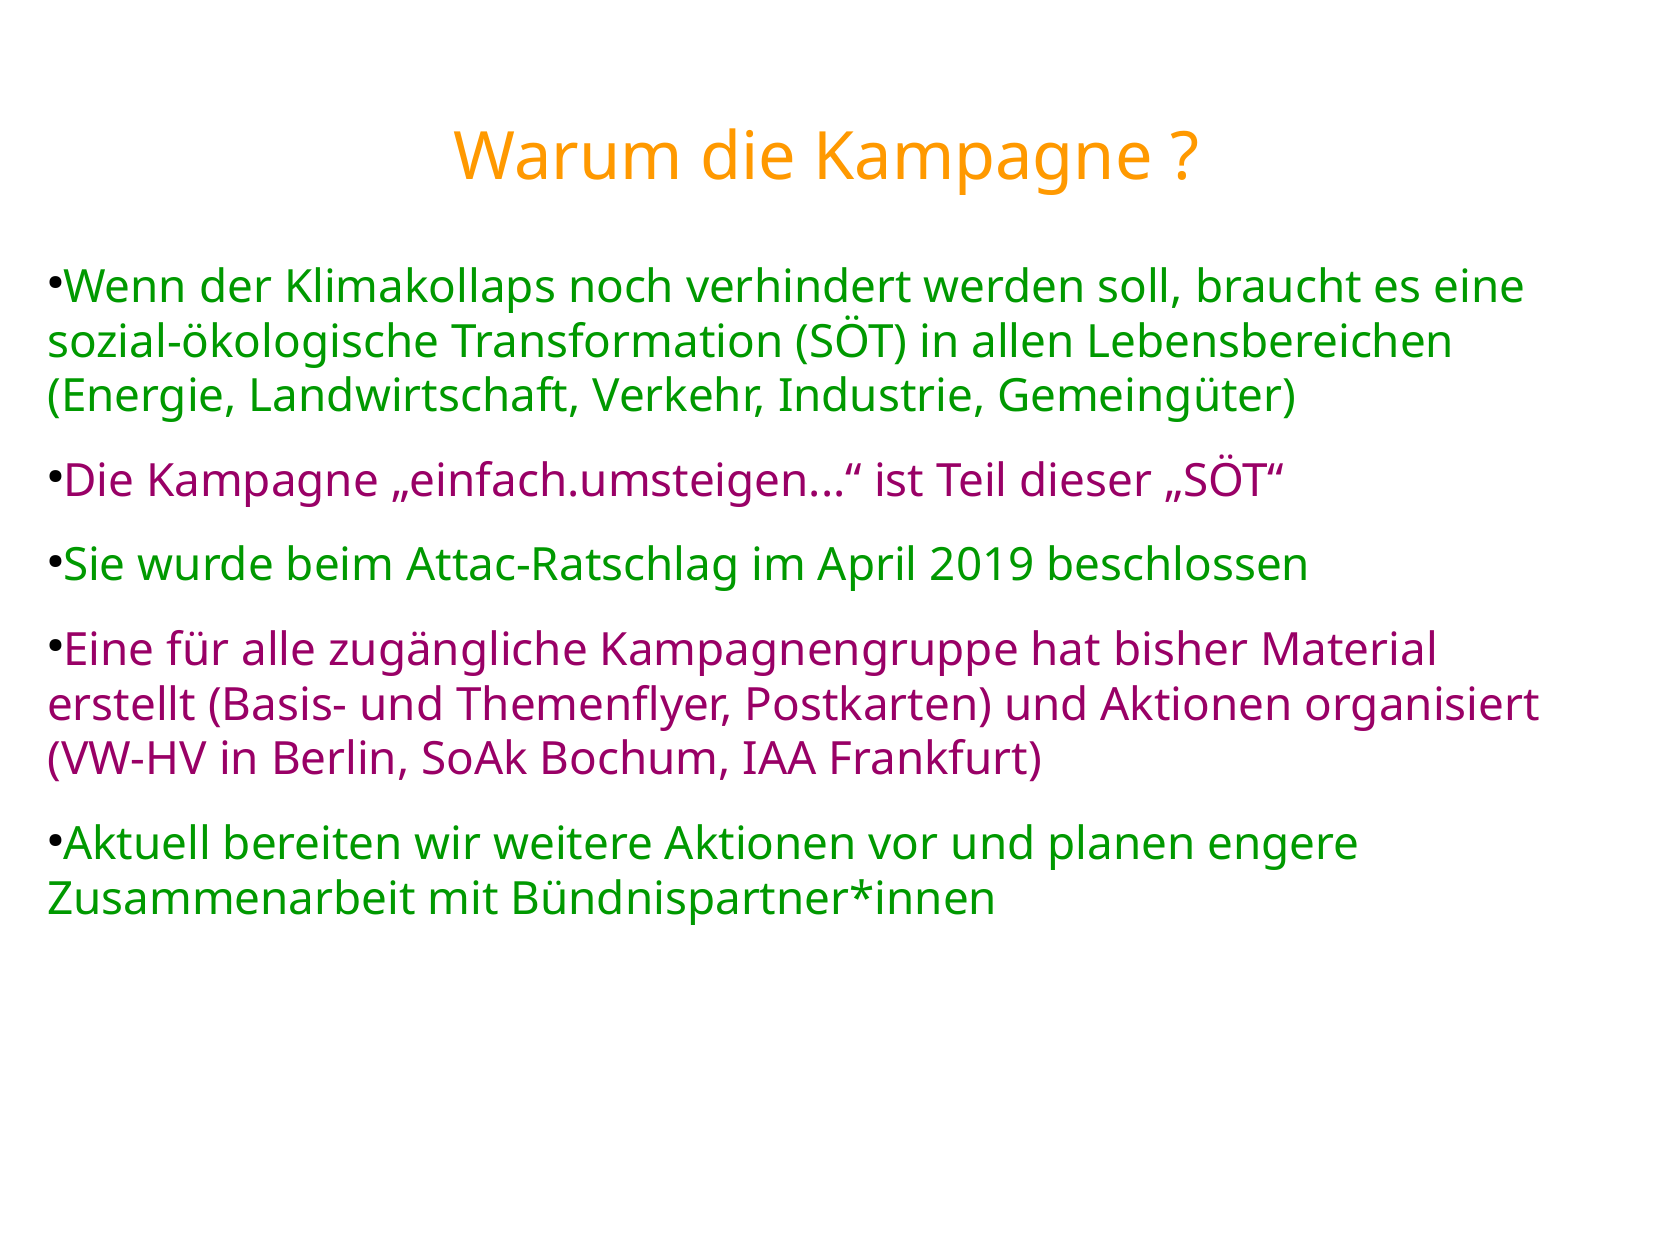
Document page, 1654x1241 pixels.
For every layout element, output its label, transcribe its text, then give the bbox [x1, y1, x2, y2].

list Wenn der Klimakollaps noch verhindert werden soll, braucht es eine sozial-ökologische Transformation (SÖT) in allen Lebensbereichen (Energie, Landwirtschaft, Verkehr, Industrie, Gemeingüter) Die Kampagne „einfach.umsteigen...“ ist Teil dieser „SÖT“ Sie wurde beim Attac-Ratschlag im April 2019 beschlossen Eine für alle zugängliche Kampagnengruppe hat bisher Material erstellt (Basis- und Themenflyer, Postkarten) und Aktionen organisiert (VW-HV in Berlin, SoAk Bochum, IAA Frankfurt) Aktuell bereiten wir weitere Aktionen vor und planen engere Zusammenarbeit mit Bündnispartner*innen [47, 256, 1595, 1084]
title Warum die Kampagne ? [82, 49, 1571, 256]
